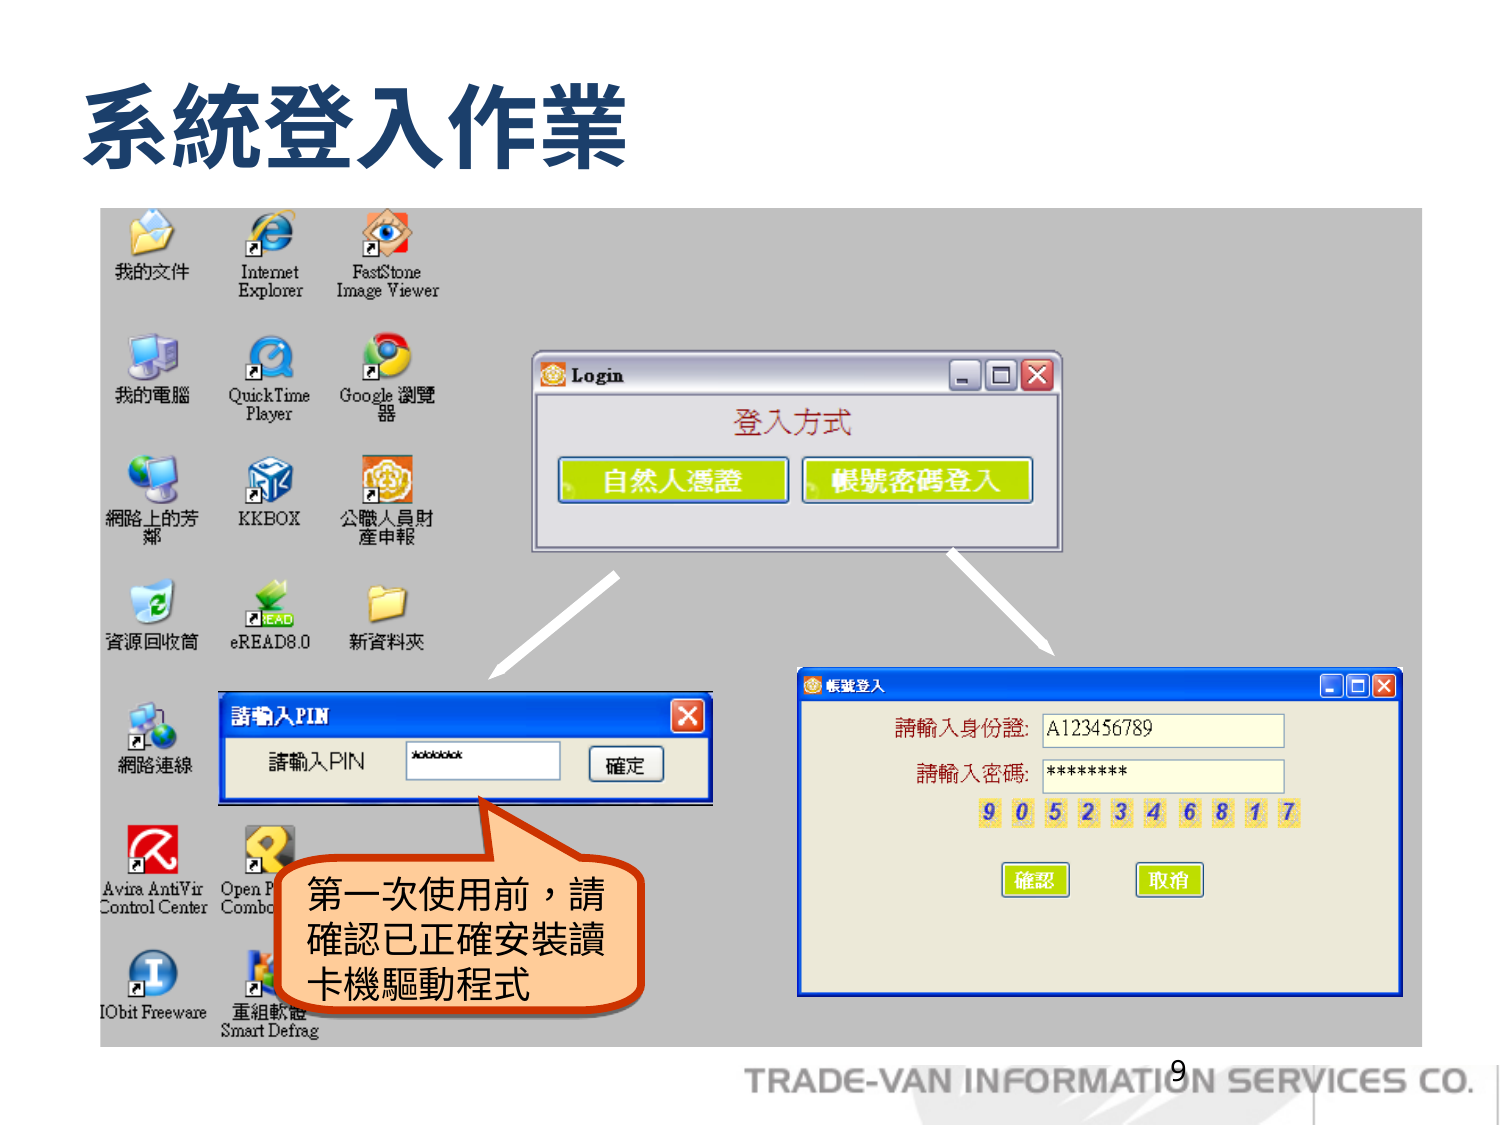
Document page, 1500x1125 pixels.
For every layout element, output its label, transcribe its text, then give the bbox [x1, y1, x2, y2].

picture [100, 208, 1423, 1047]
text_box 系統登入作業 [65, 31, 1415, 219]
text_box 第一次使用前，請確認已正確安裝讀卡機驅動程式 [277, 802, 641, 1011]
text_box [0, 0, 1500, 1100]
